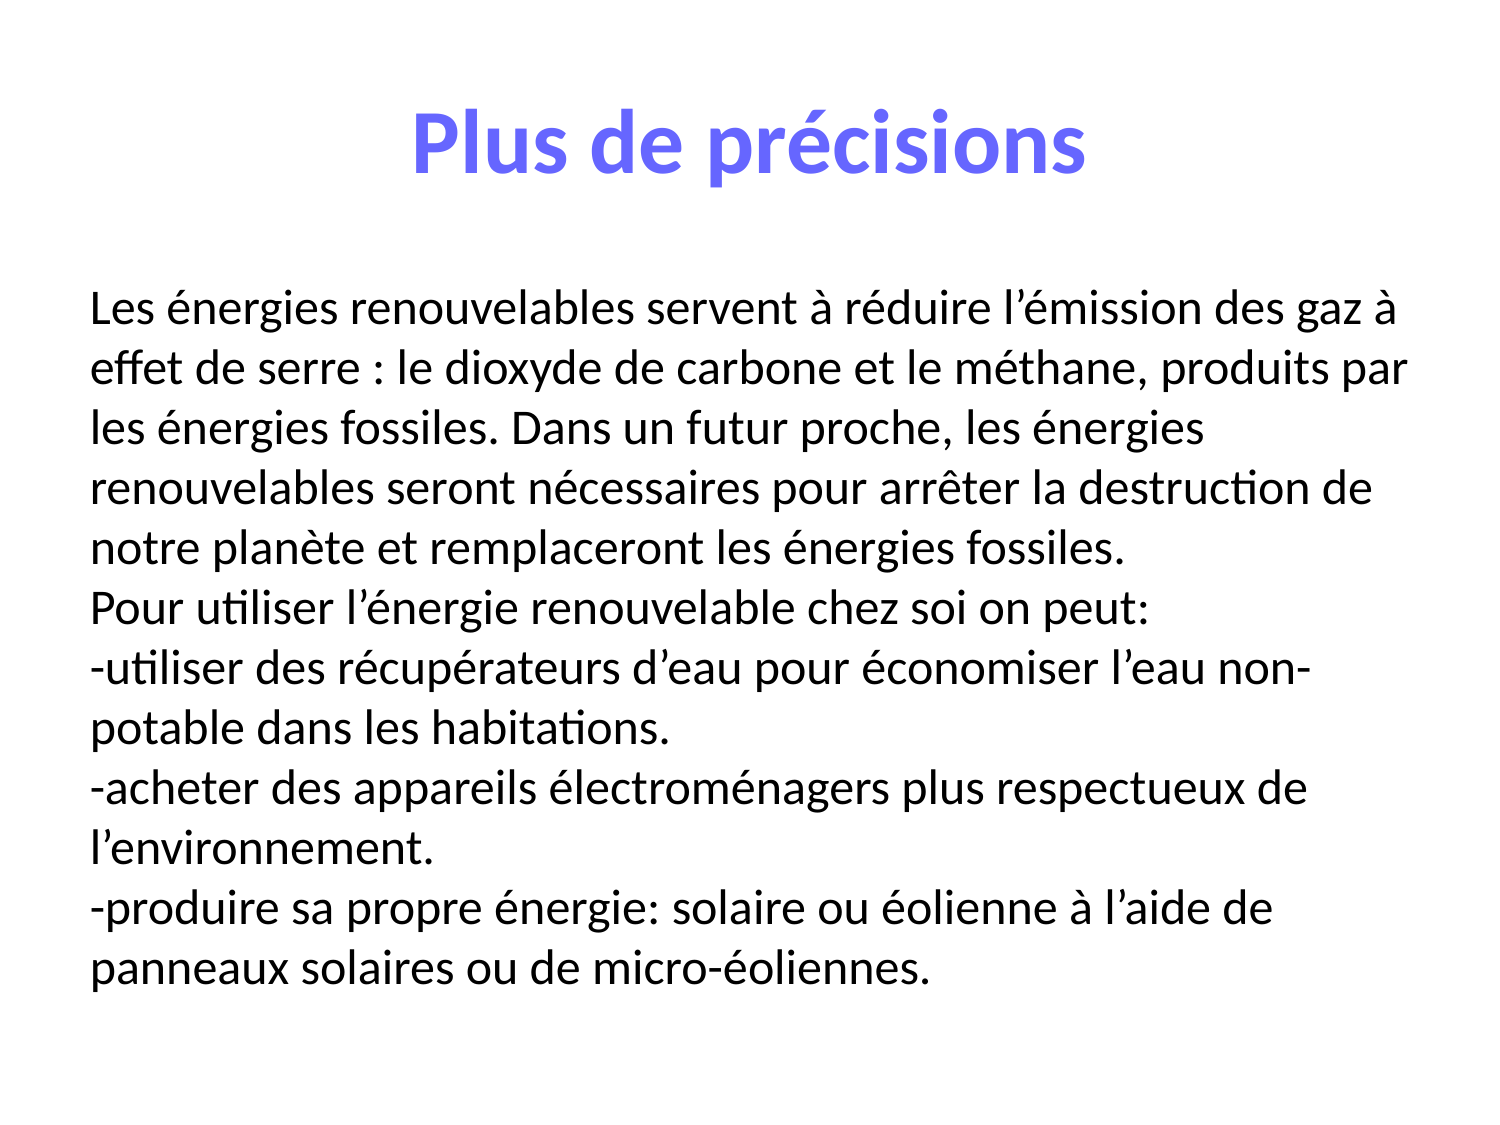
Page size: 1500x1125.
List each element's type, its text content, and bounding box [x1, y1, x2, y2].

text_box Les énergies renouvelables servent à réduire l’émission des gaz à effet de serre : le dioxyde de carbone et le méthane, produits par les énergies fossiles. Dans un futur proche, les énergies renouvelables seront nécessaires pour arrêter la destruction de notre planète et remplaceront les énergies fossiles. Pour utiliser l’énergie renouvelable chez soi on peut: -utiliser des récupérateurs d’eau pour économiser l’eau non-potable dans les habitations. -acheter des appareils électroménagers plus respectueux de l’environnement. -produire sa propre énergie: solaire ou éolienne à l’aide de panneaux solaires ou de micro-éoliennes. [75, 267, 1425, 1083]
text_box Plus de précisions [75, 30, 1425, 244]
